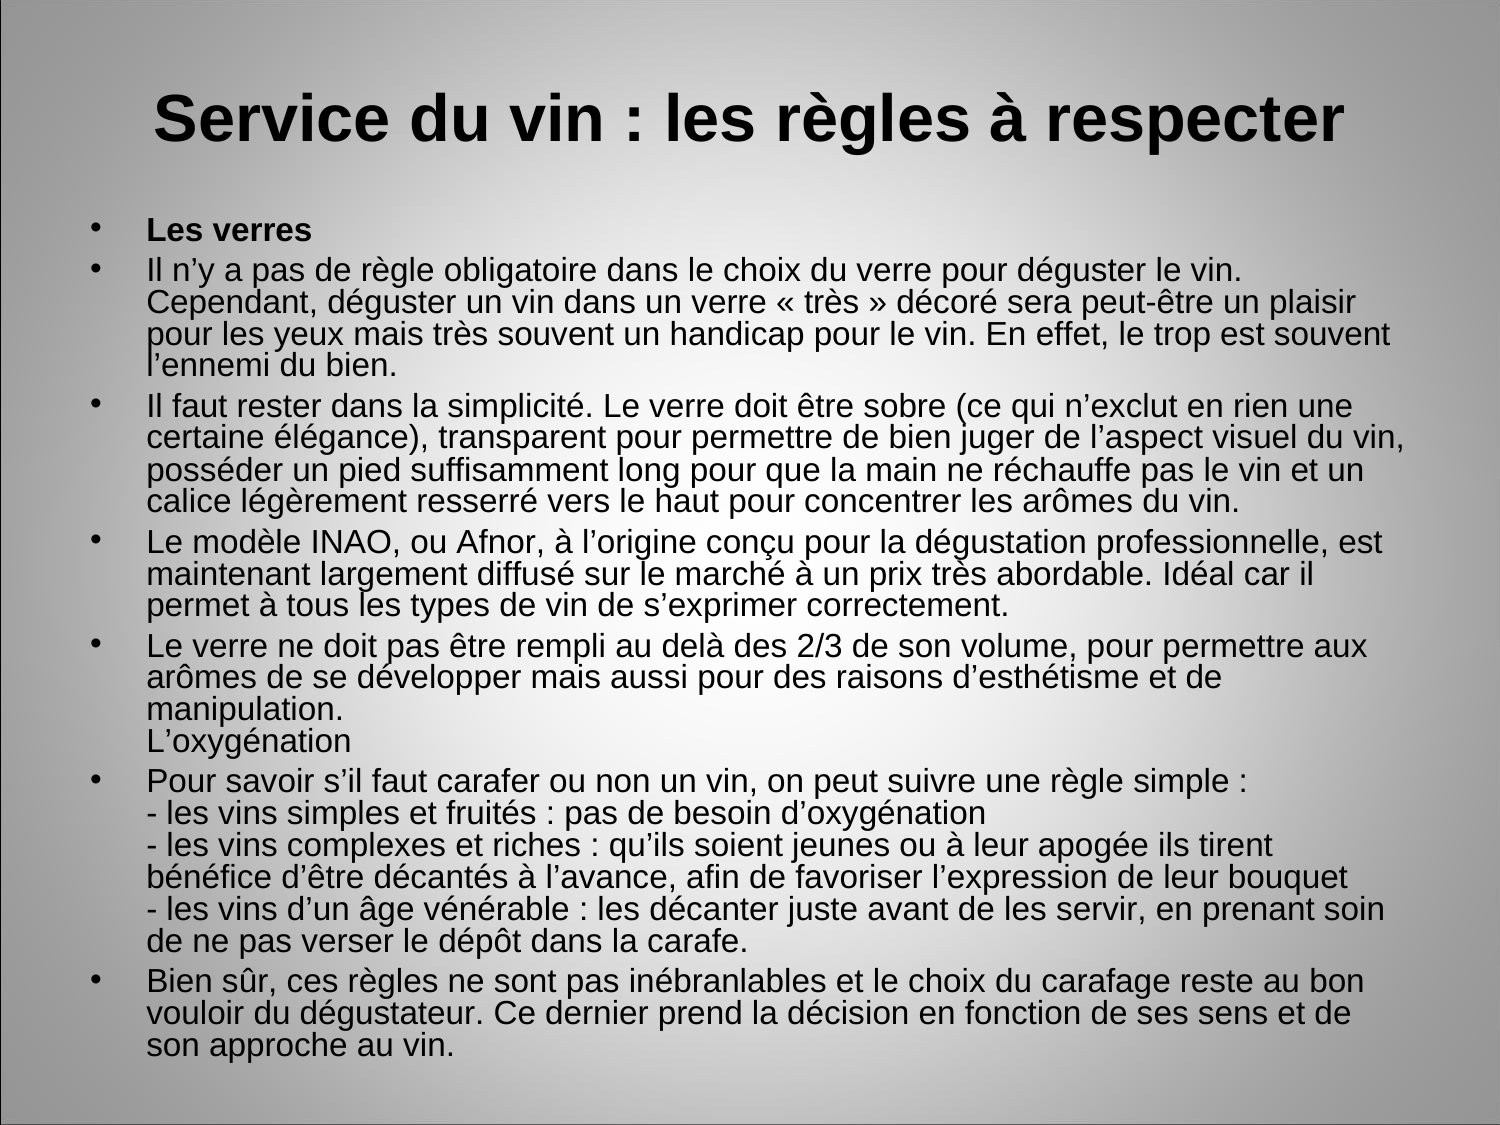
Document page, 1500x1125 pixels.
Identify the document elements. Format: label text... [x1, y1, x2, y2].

picture [0, 0, 1500, 1125]
title Service du vin : les règles à respecter [75, 45, 1426, 185]
list Les verres Il n’y a pas de règle obligatoire dans le choix du verre pour déguster le vin. Cependant, déguster un vin dans un verre « très » décoré sera peut-être un plaisir pour les yeux mais très souvent un handicap pour le vin. En effet, le trop est souvent l’ennemi du bien. Il faut rester dans la simplicité. Le verre doit être sobre (ce qui n’exclut en rien une certaine élégance), transparent pour permettre de bien juger de l’aspect visuel du vin, posséder un pied suffisamment long pour que la main ne réchauffe pas le vin et un calice légèrement resserré vers le haut pour concentrer les arômes du vin. Le modèle INAO, ou Afnor, à l’origine conçu pour la dégustation professionnelle, est maintenant largement diffusé sur le marché à un prix très abordable. Idéal car il permet à tous les types de vin de s’exprimer correctement. Le verre ne doit pas être rempli au delà des 2/3 de son volume, pour permettre aux arômes de se développer mais aussi pour des raisons d’esthétisme et de manipulation. L’oxygénation Pour savoir s’il faut carafer ou non un vin, on peut suivre une règle simple : - les vins simples et fruités : pas de besoin d’oxygénation - les vins complexes et riches : qu’ils soient jeunes ou à leur apogée ils tirent bénéfice d’être décantés à l’avance, afin de favoriser l’expression de leur bouquet - les vins d’un âge vénérable : les décanter juste avant de les servir, en prenant soin de ne pas verser le dépôt dans la carafe. Bien sûr, ces règles ne sont pas inébranlables et le choix du carafage reste au bon vouloir du dégustateur. Ce dernier prend la décision en fonction de ses sens et de son approche au vin. [75, 208, 1426, 1094]
